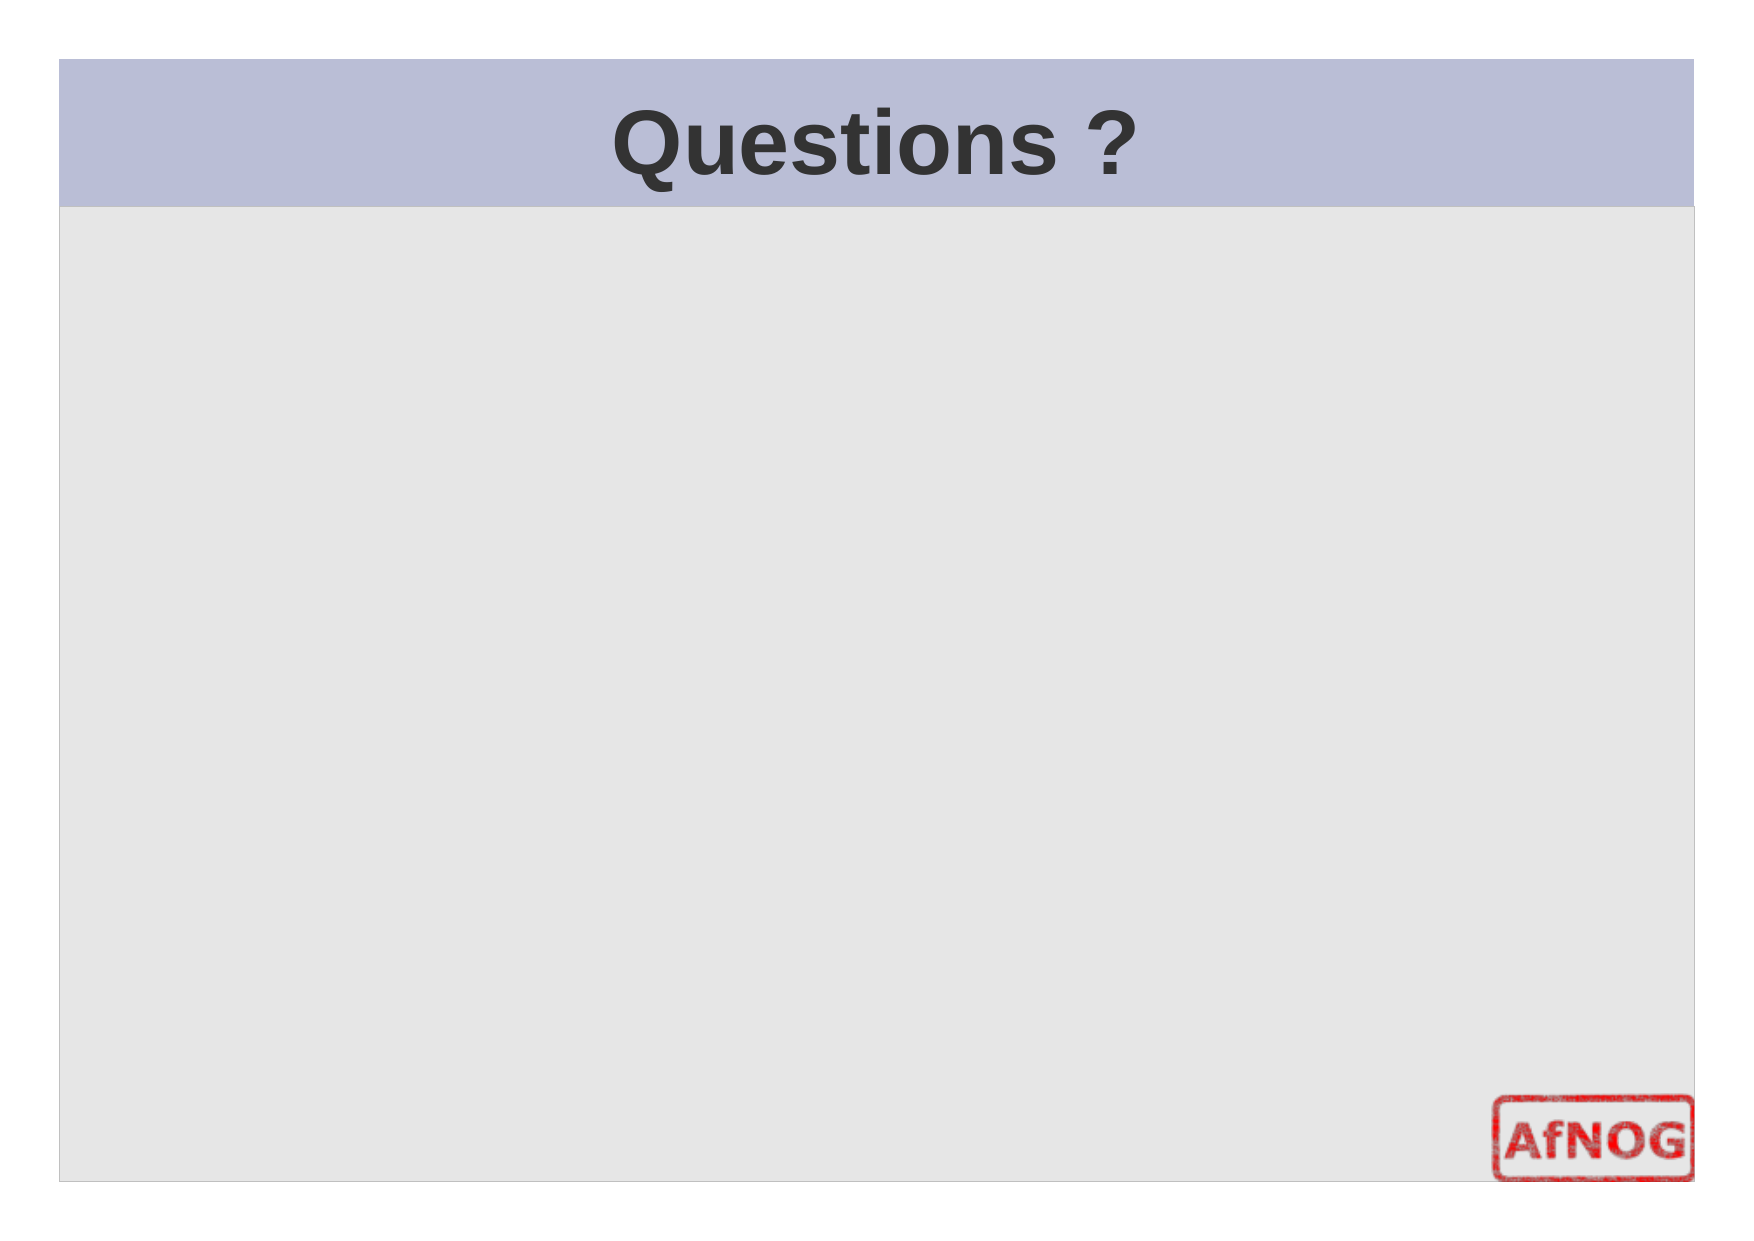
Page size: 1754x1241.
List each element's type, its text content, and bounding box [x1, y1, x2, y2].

picture [1490, 1092, 1695, 1182]
title Questions ? [59, 48, 1695, 237]
